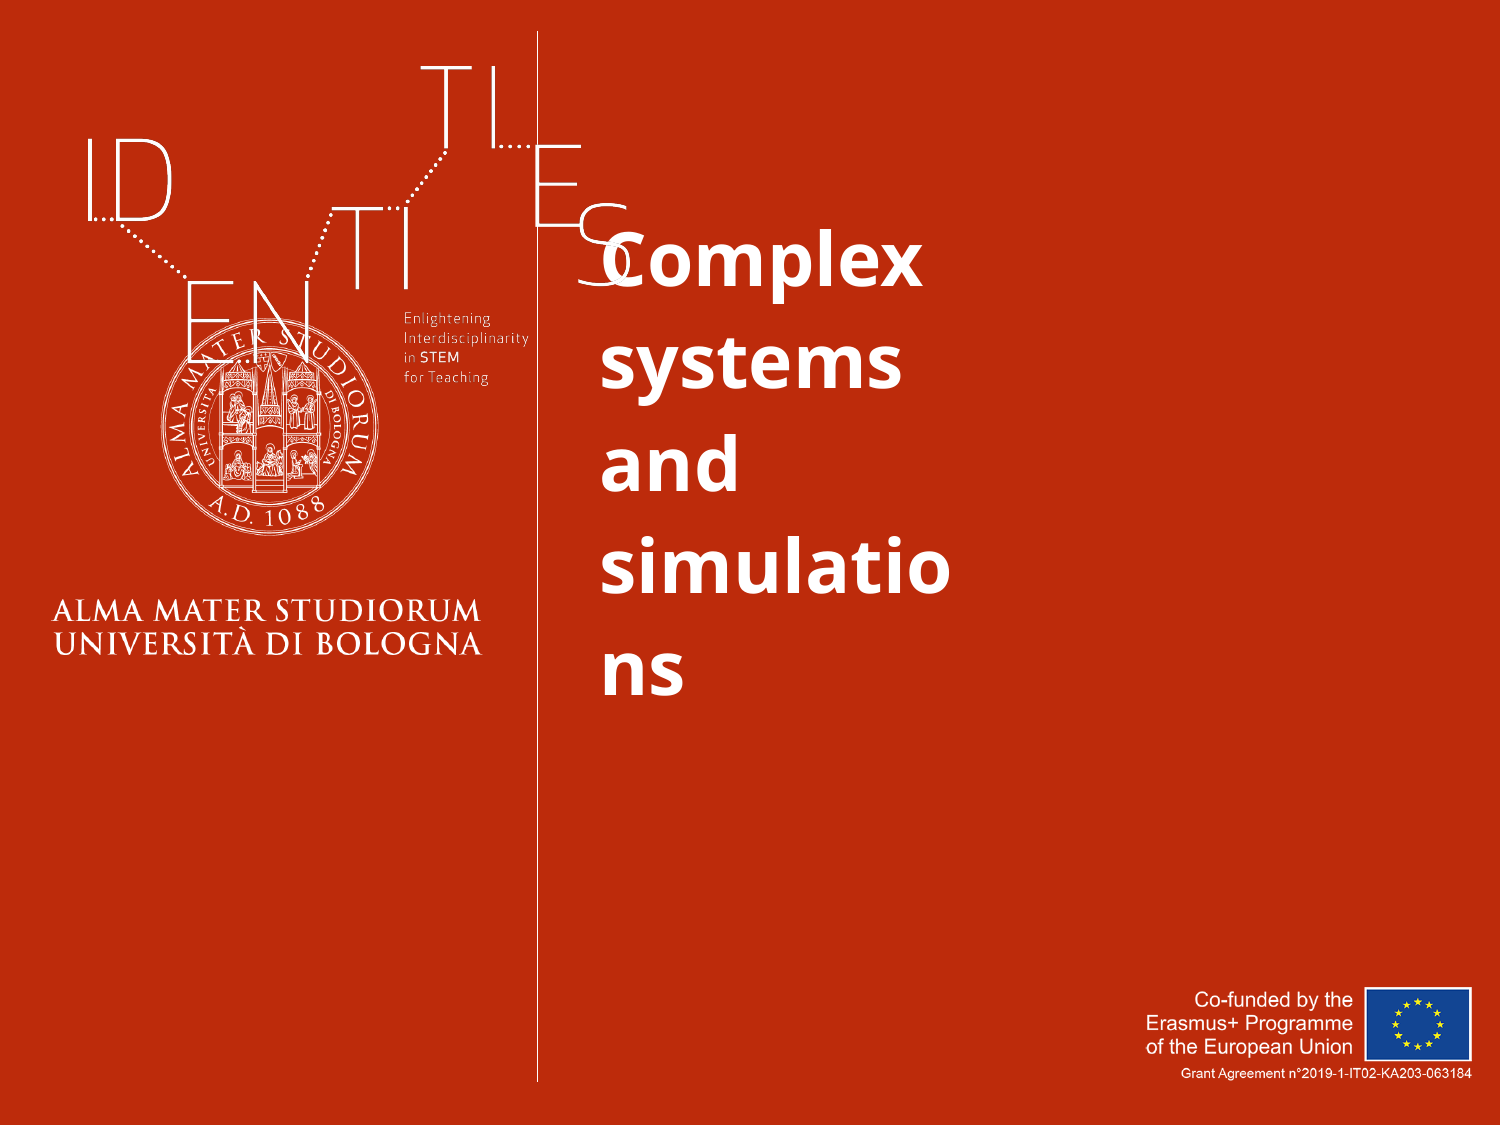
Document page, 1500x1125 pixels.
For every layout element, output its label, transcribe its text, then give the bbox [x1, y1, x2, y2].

picture [1139, 985, 1473, 1085]
picture [88, 66, 630, 386]
list Complex systems and simulations [364, 247, 1500, 992]
